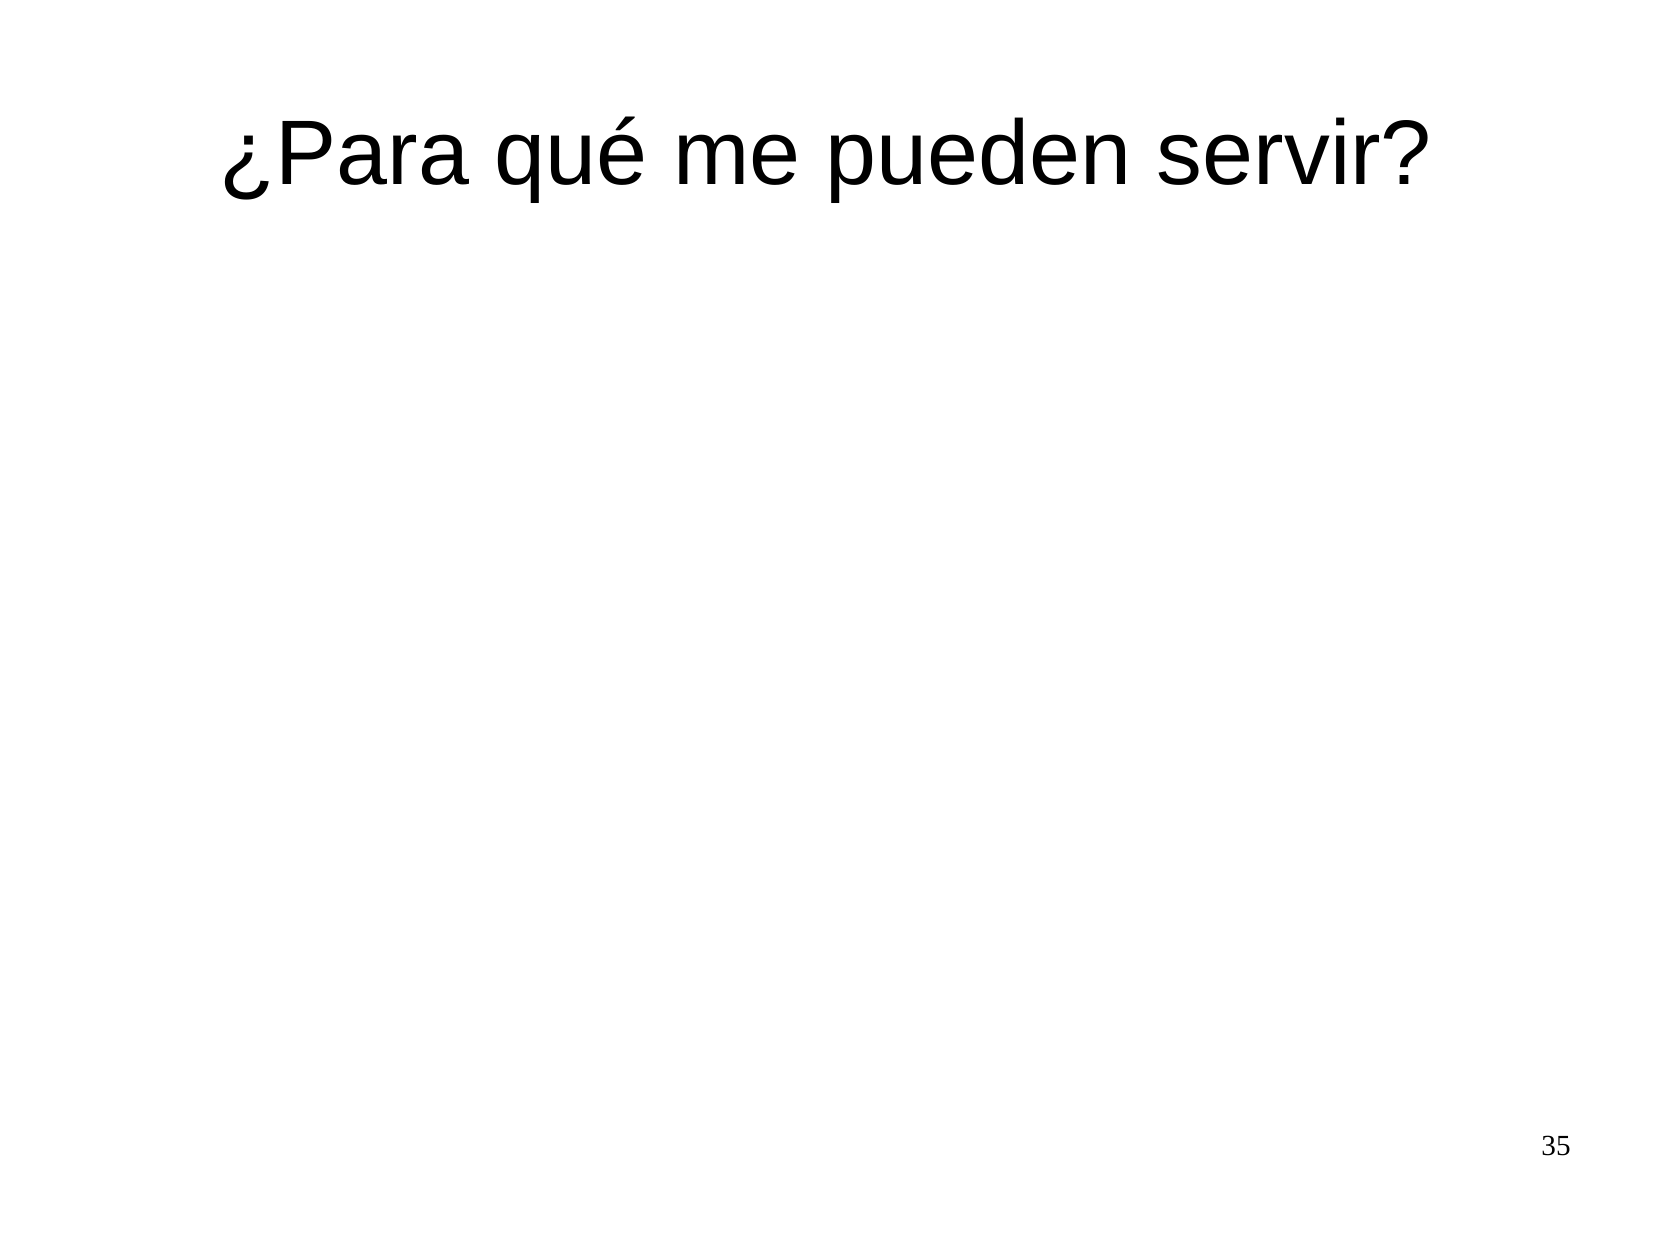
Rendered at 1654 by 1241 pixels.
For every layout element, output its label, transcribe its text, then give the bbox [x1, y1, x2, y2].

title ¿Para qué me pueden servir? [82, 56, 1571, 250]
